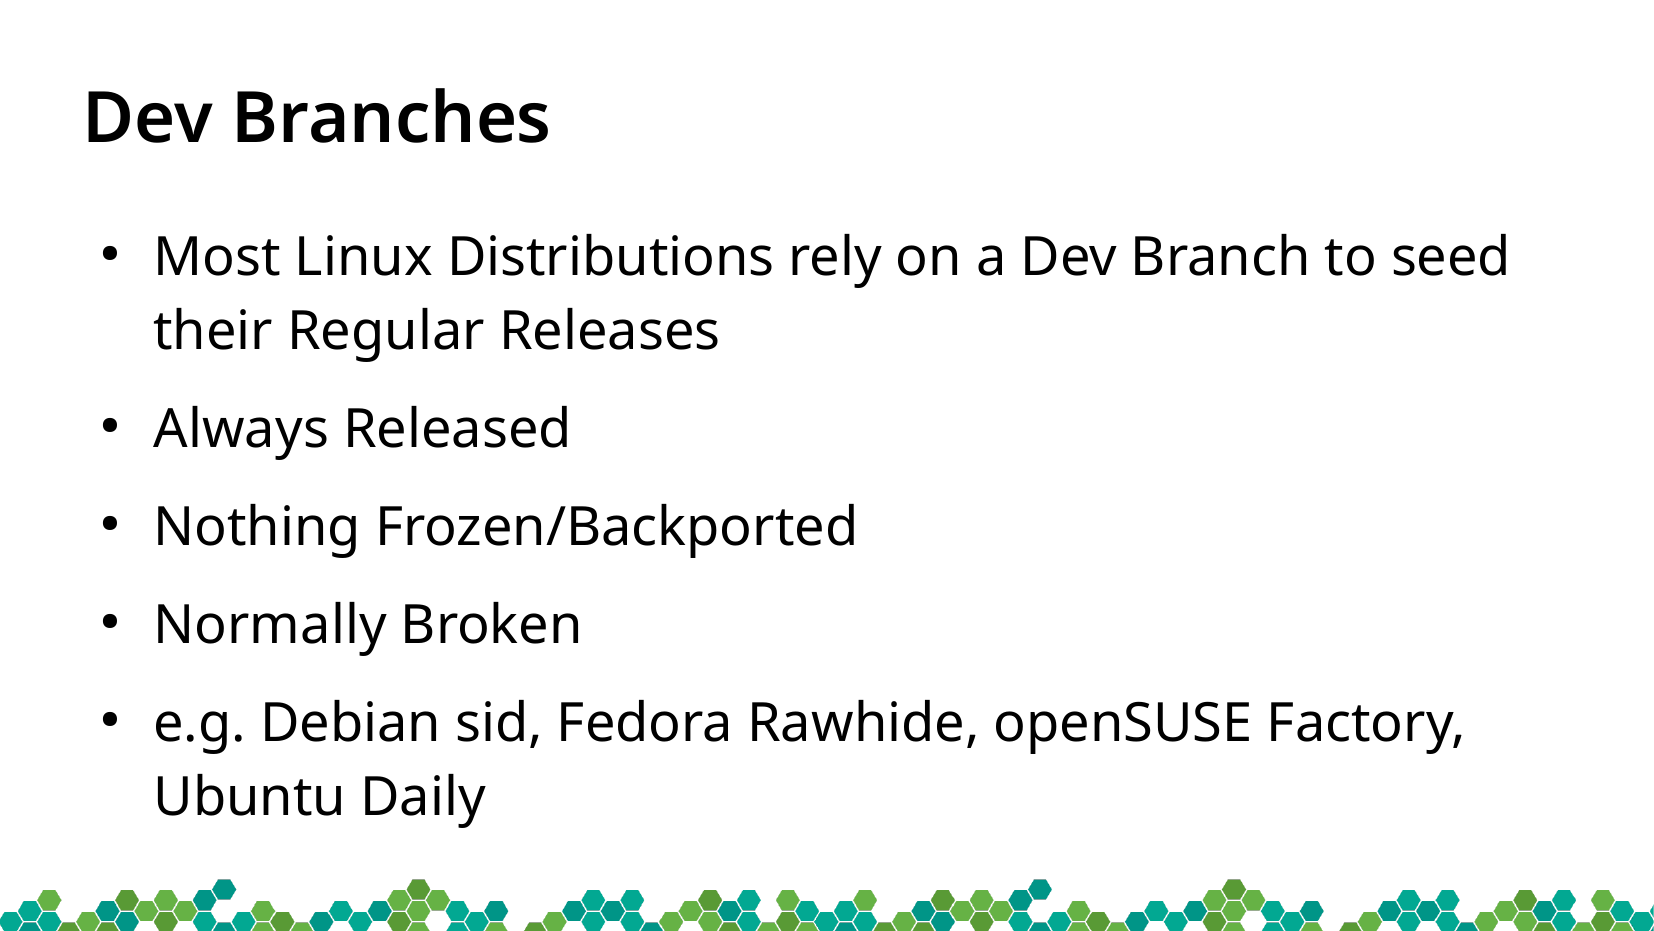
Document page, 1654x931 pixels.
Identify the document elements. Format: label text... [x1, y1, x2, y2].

picture [0, 871, 1654, 931]
list Most Linux Distributions rely on a Dev Branch to seed their Regular Releases Always Released Nothing Frozen/Backported Normally Broken e.g. Debian sid, Fedora Rawhide, openSUSE Factory, Ubuntu Daily [82, 217, 1571, 851]
title Dev Branches [82, 37, 1571, 193]
